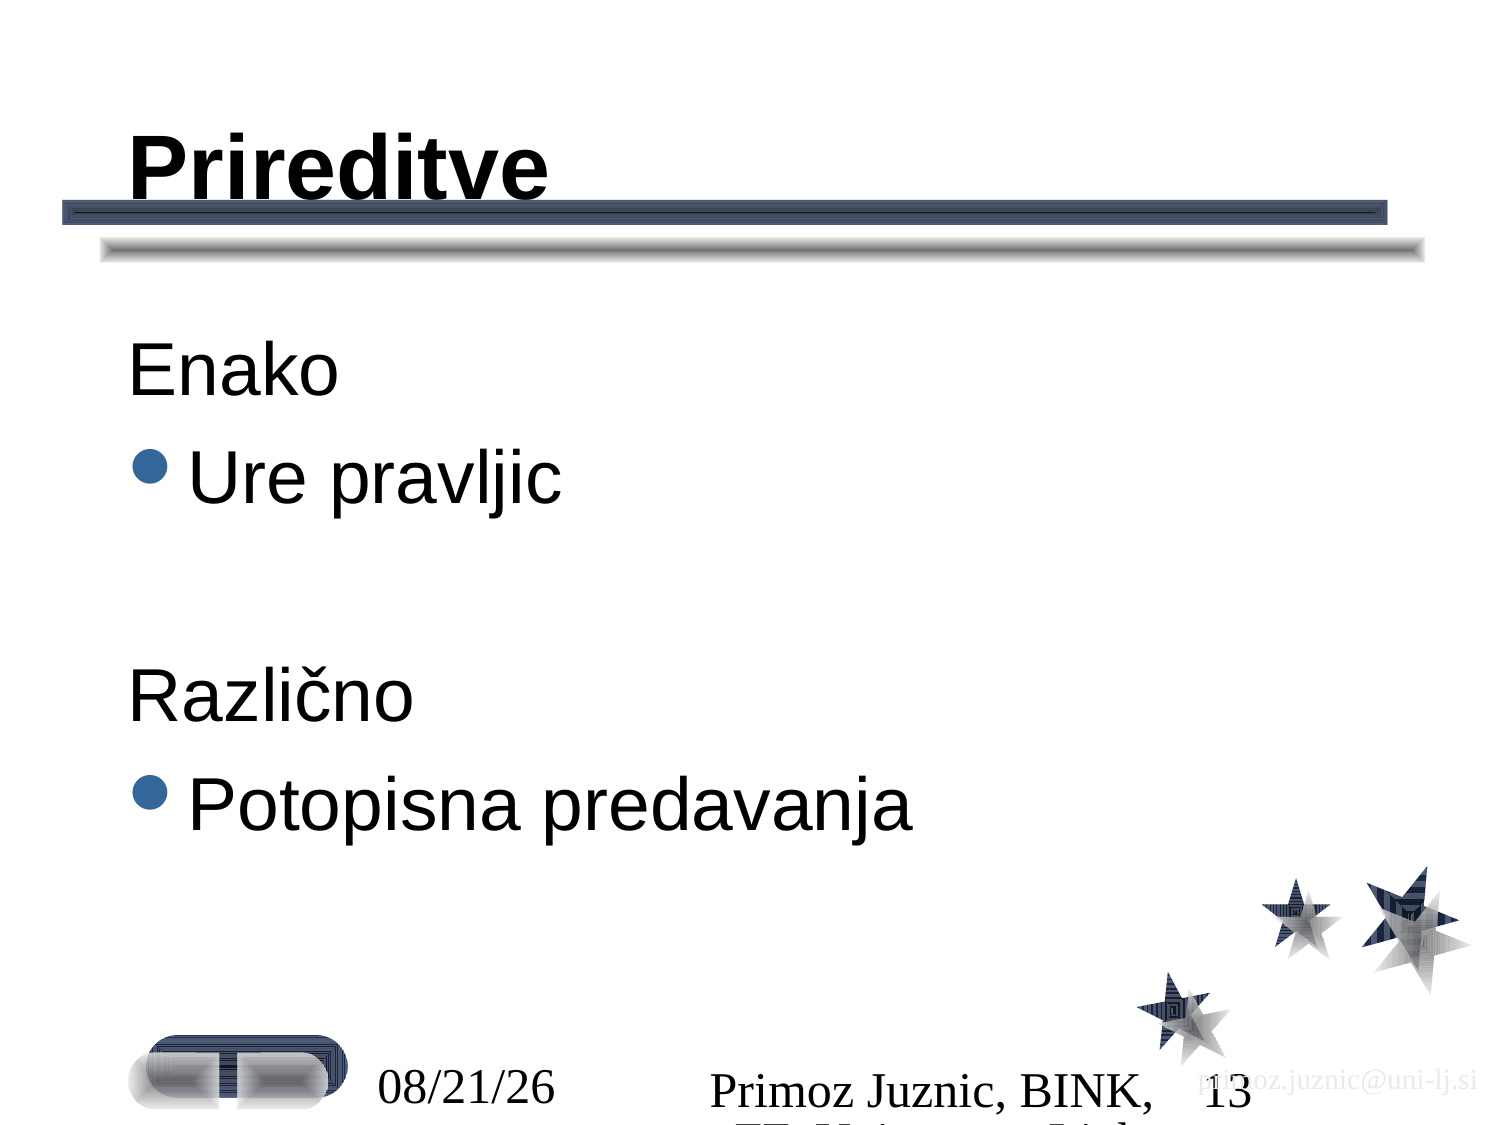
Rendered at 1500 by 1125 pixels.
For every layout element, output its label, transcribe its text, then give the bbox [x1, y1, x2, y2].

title Prireditve [112, 37, 1388, 225]
list Enako Ure pravljic Različno Potopisna predavanja [112, 312, 1388, 988]
